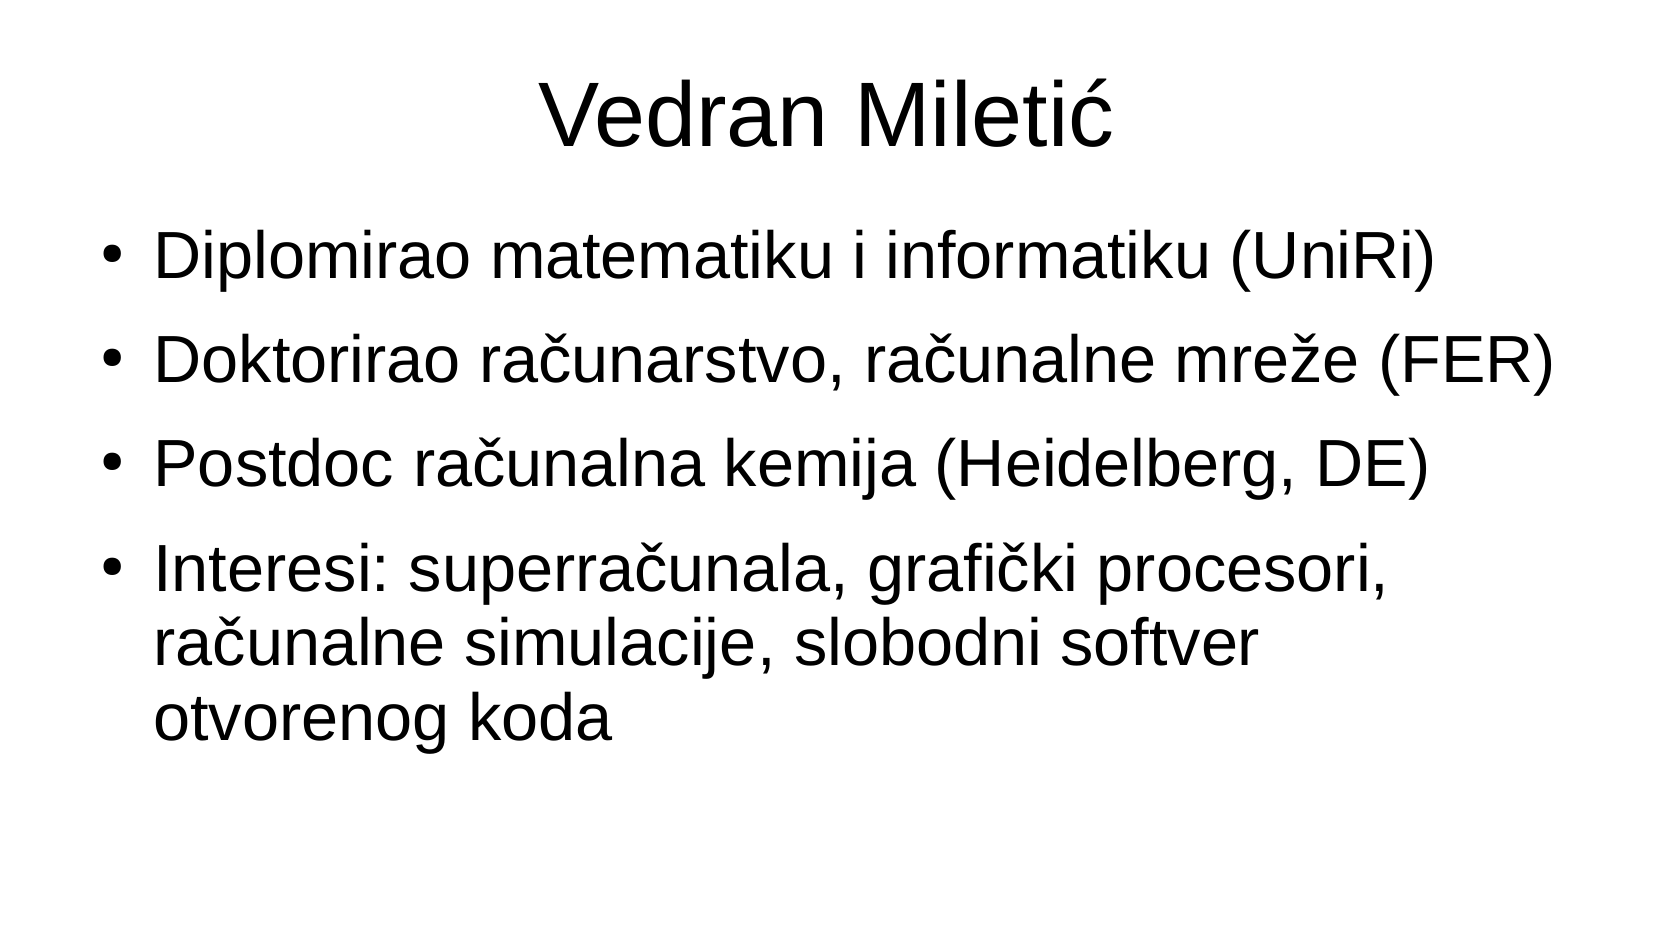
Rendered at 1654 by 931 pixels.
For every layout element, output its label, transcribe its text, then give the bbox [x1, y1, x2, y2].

list Diplomirao matematiku i informatiku (UniRi) Doktorirao računarstvo, računalne mreže (FER) Postdoc računalna kemija (Heidelberg, DE) Interesi: superračunala, grafički procesori, računalne simulacije, slobodni softver otvorenog koda [82, 217, 1571, 758]
title Vedran Miletić [82, 37, 1571, 193]
